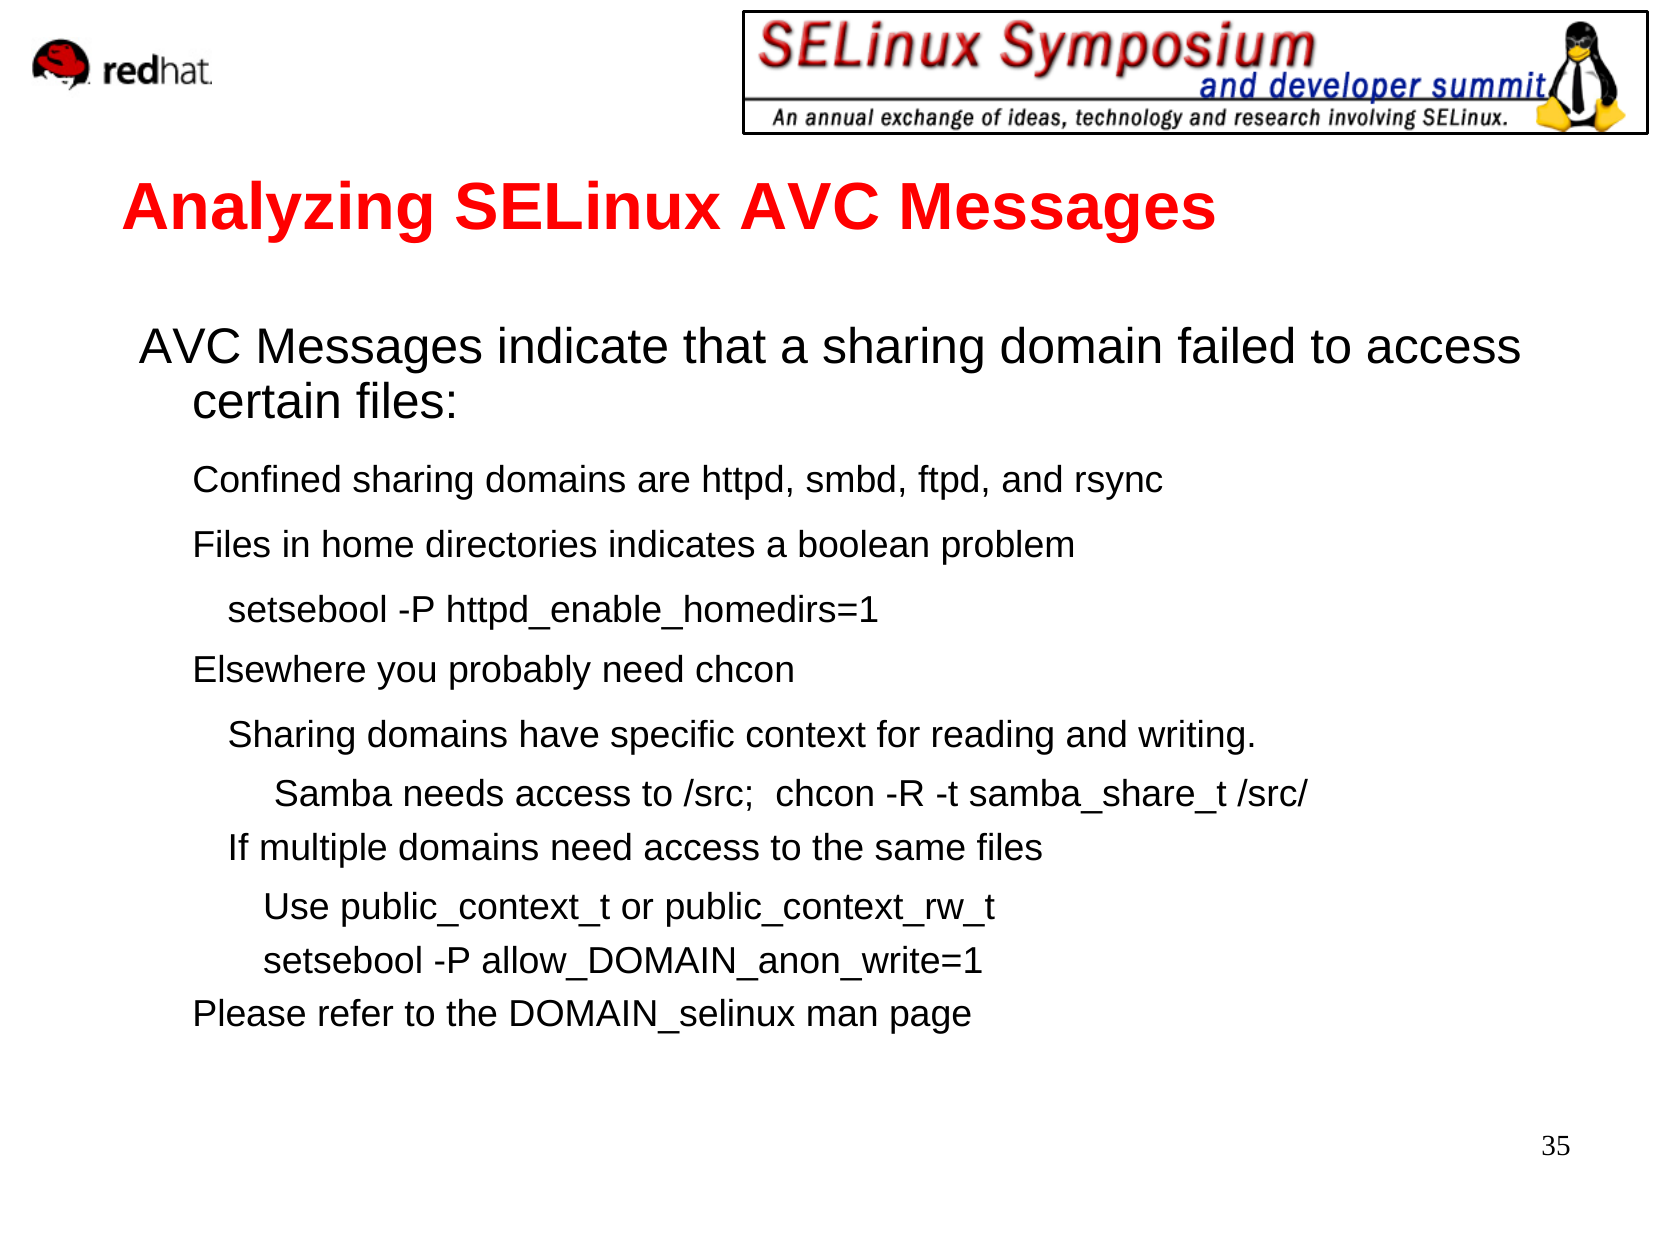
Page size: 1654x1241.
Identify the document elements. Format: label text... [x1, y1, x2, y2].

picture [31, 37, 212, 98]
title Analyzing SELinux AVC Messages [121, 102, 1534, 310]
list AVC Messages indicate that a sharing domain failed to access certain files: Confined sharing domains are httpd, smbd, ftpd, and rsync Files in home directories indicates a boolean problem setsebool -P httpd_enable_homedirs=1 Elsewhere you probably need chcon Sharing domains have specific context for reading and writing. Samba needs access to /src; chcon -R -t samba_share_t /src/ If multiple domains need access to the same files Use public_context_t or public_context_rw_t setsebool -P allow_DOMAIN_anon_write=1 Please refer to the DOMAIN_selinux man page [121, 318, 1534, 1210]
picture [745, 13, 1646, 132]
